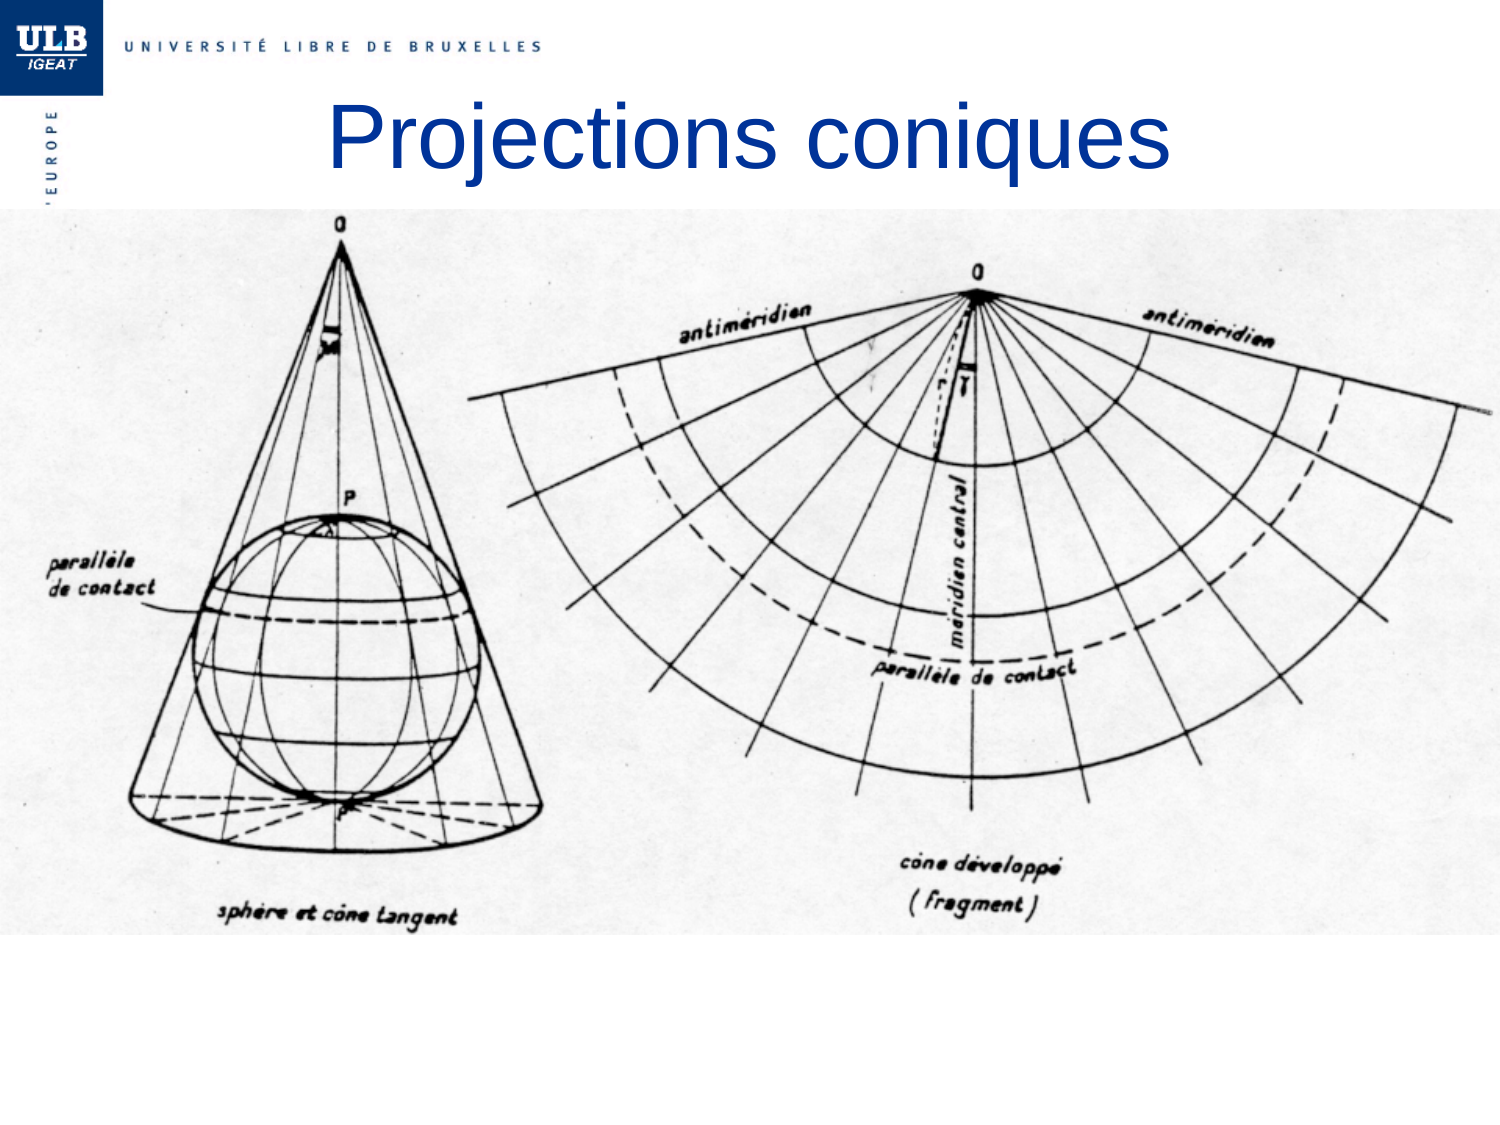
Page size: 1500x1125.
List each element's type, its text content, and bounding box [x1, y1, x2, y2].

picture [0, 0, 1500, 1125]
title Projections coniques [112, 78, 1388, 197]
